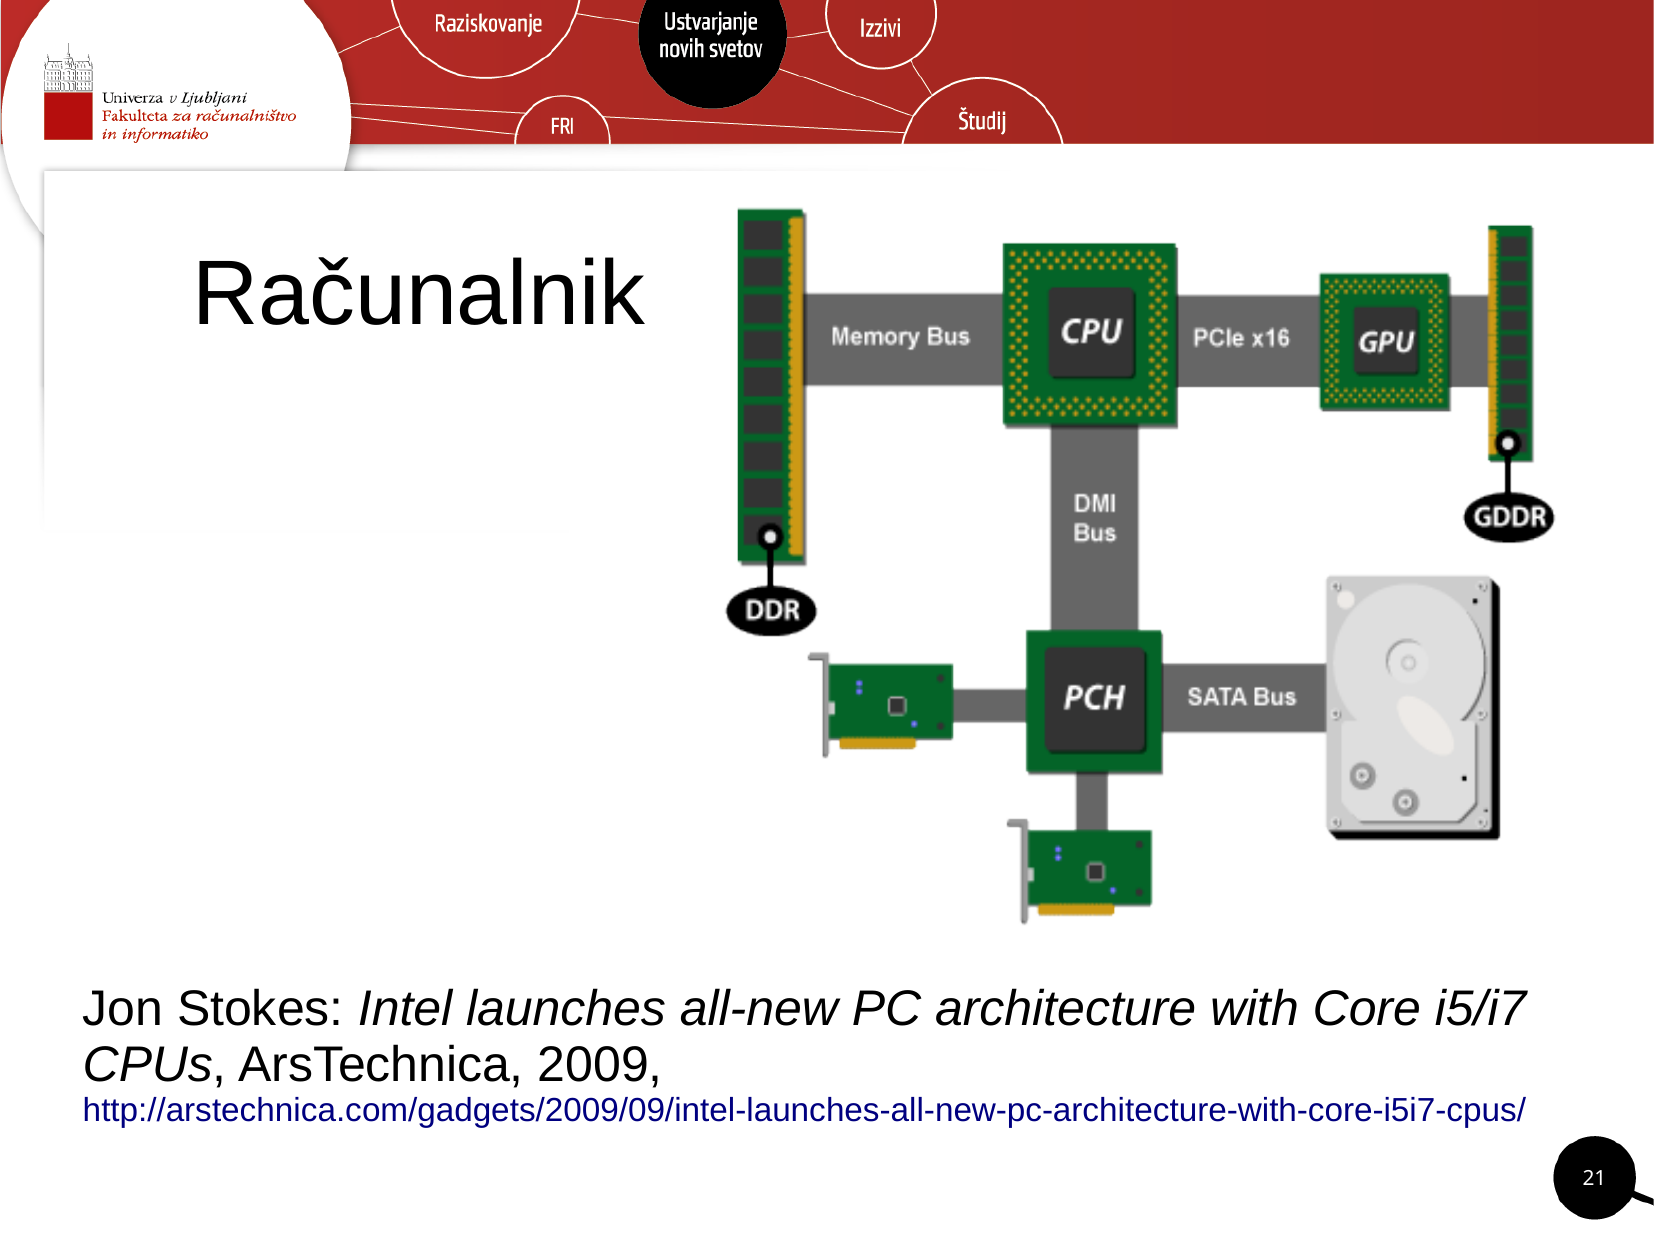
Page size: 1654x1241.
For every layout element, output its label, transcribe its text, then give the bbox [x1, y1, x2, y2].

title Računalnik [35, 188, 685, 397]
text_box <številka> [1553, 1145, 1636, 1212]
list Jon Stokes: Intel launches all-new PC architecture with Core i5/i7 CPUs, ArsTechnica, 2009,http://arstechnica.com/gadgets/2009/09/intel-launches-all-new-pc-architecture-with-core-i5i7-cpus/ [82, 980, 1583, 1170]
picture [0, 0, 1654, 1241]
